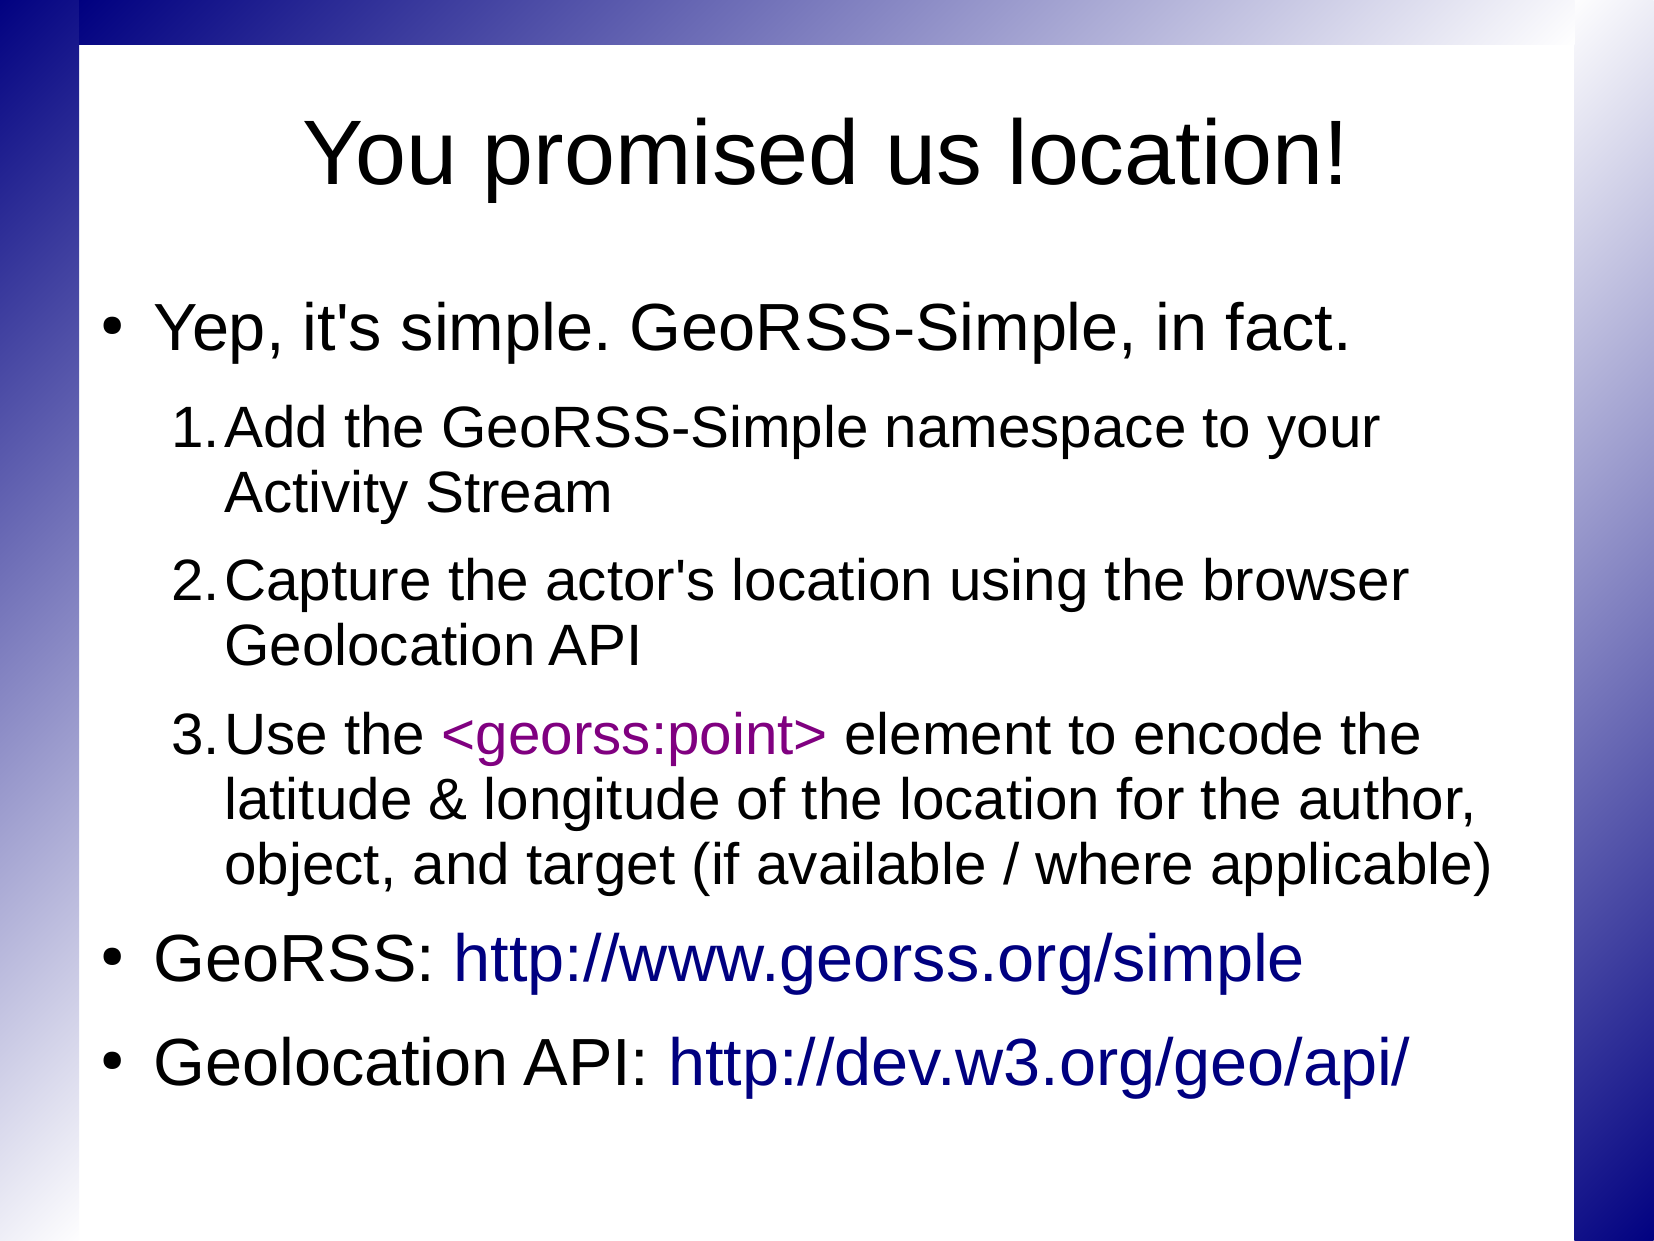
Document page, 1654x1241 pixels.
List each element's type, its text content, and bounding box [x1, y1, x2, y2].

list Yep, it's simple. GeoRSS-Simple, in fact. Add the GeoRSS-Simple namespace to your Activity Stream Capture the actor's location using the browser Geolocation API Use the <georss:point> element to encode the latitude & longitude of the location for the author, object, and target (if available / where applicable) GeoRSS: http://www.georss.org/simple Geolocation API: http://dev.w3.org/geo/api/ [82, 290, 1571, 1100]
title You promised us location! [82, 56, 1571, 250]
